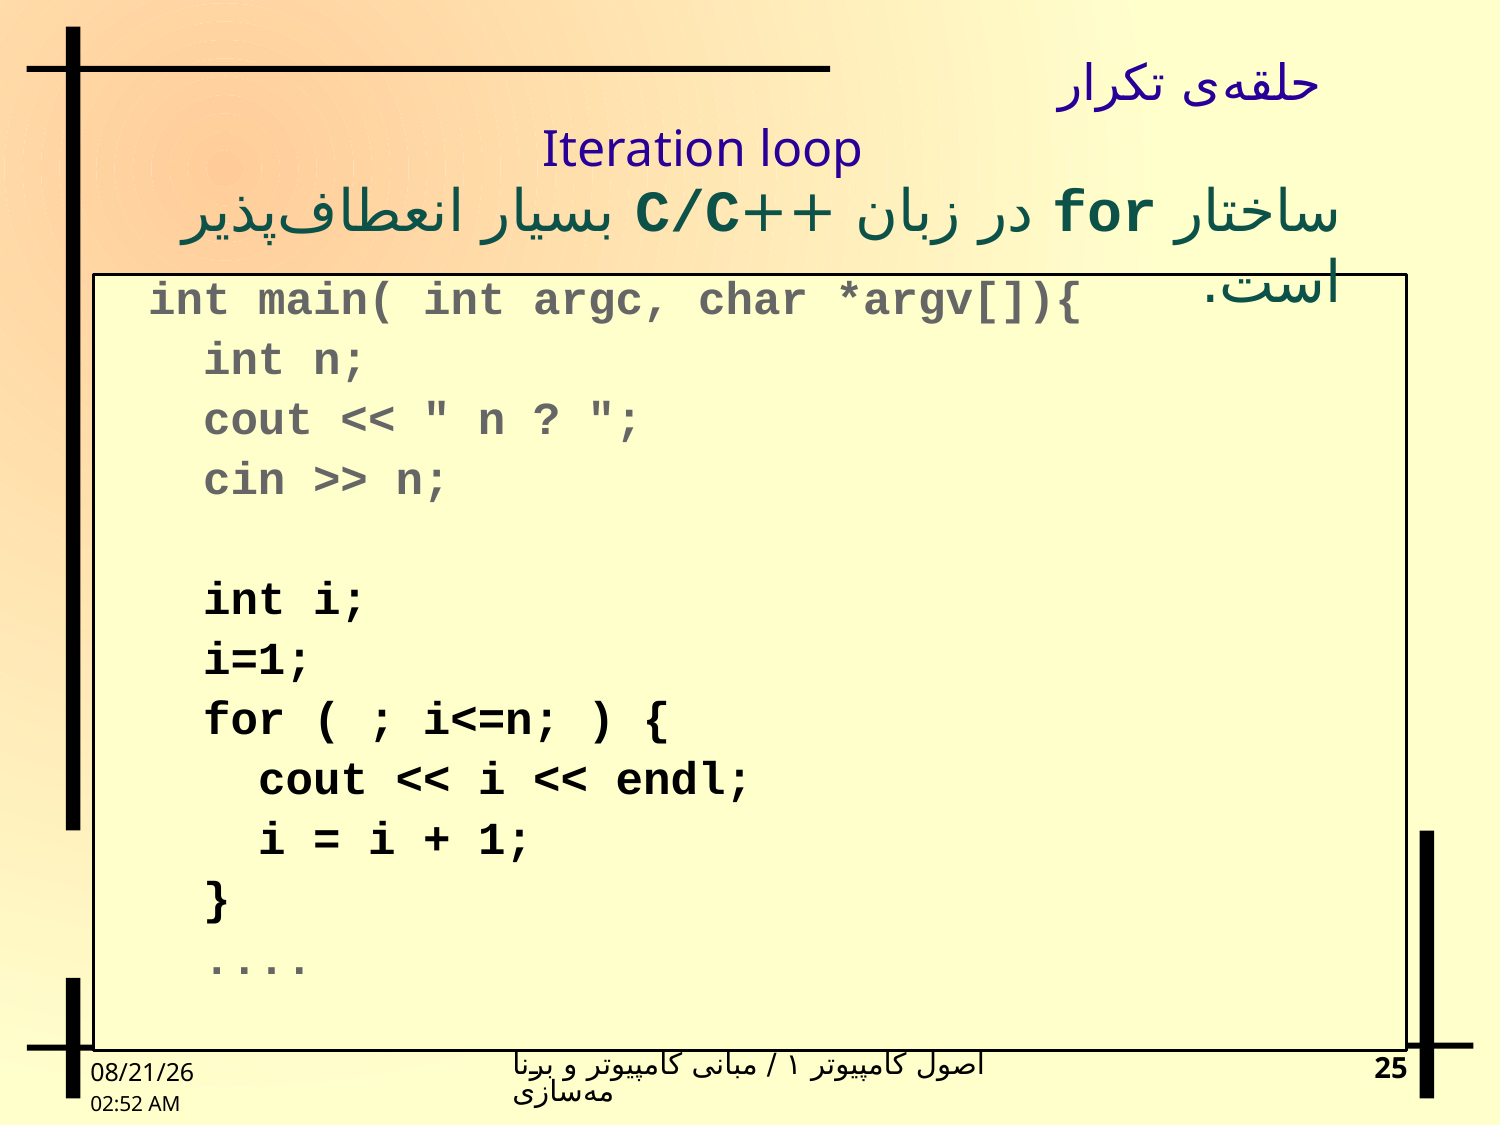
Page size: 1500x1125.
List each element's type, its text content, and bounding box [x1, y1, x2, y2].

list ساختار for در زبان ++C/C بسیار انعطاف‌پذیر است. [105, 177, 1395, 277]
list int main( int argc, char *argv[]){ int n; cout << " n ? "; cin >> n; int i; i=1; for ( ; i<=n; ) { cout << i << endl; i = i + 1; } .... [93, 274, 1407, 1051]
title حلقه‌ی تکرار Iteration loop [62, 57, 1344, 178]
